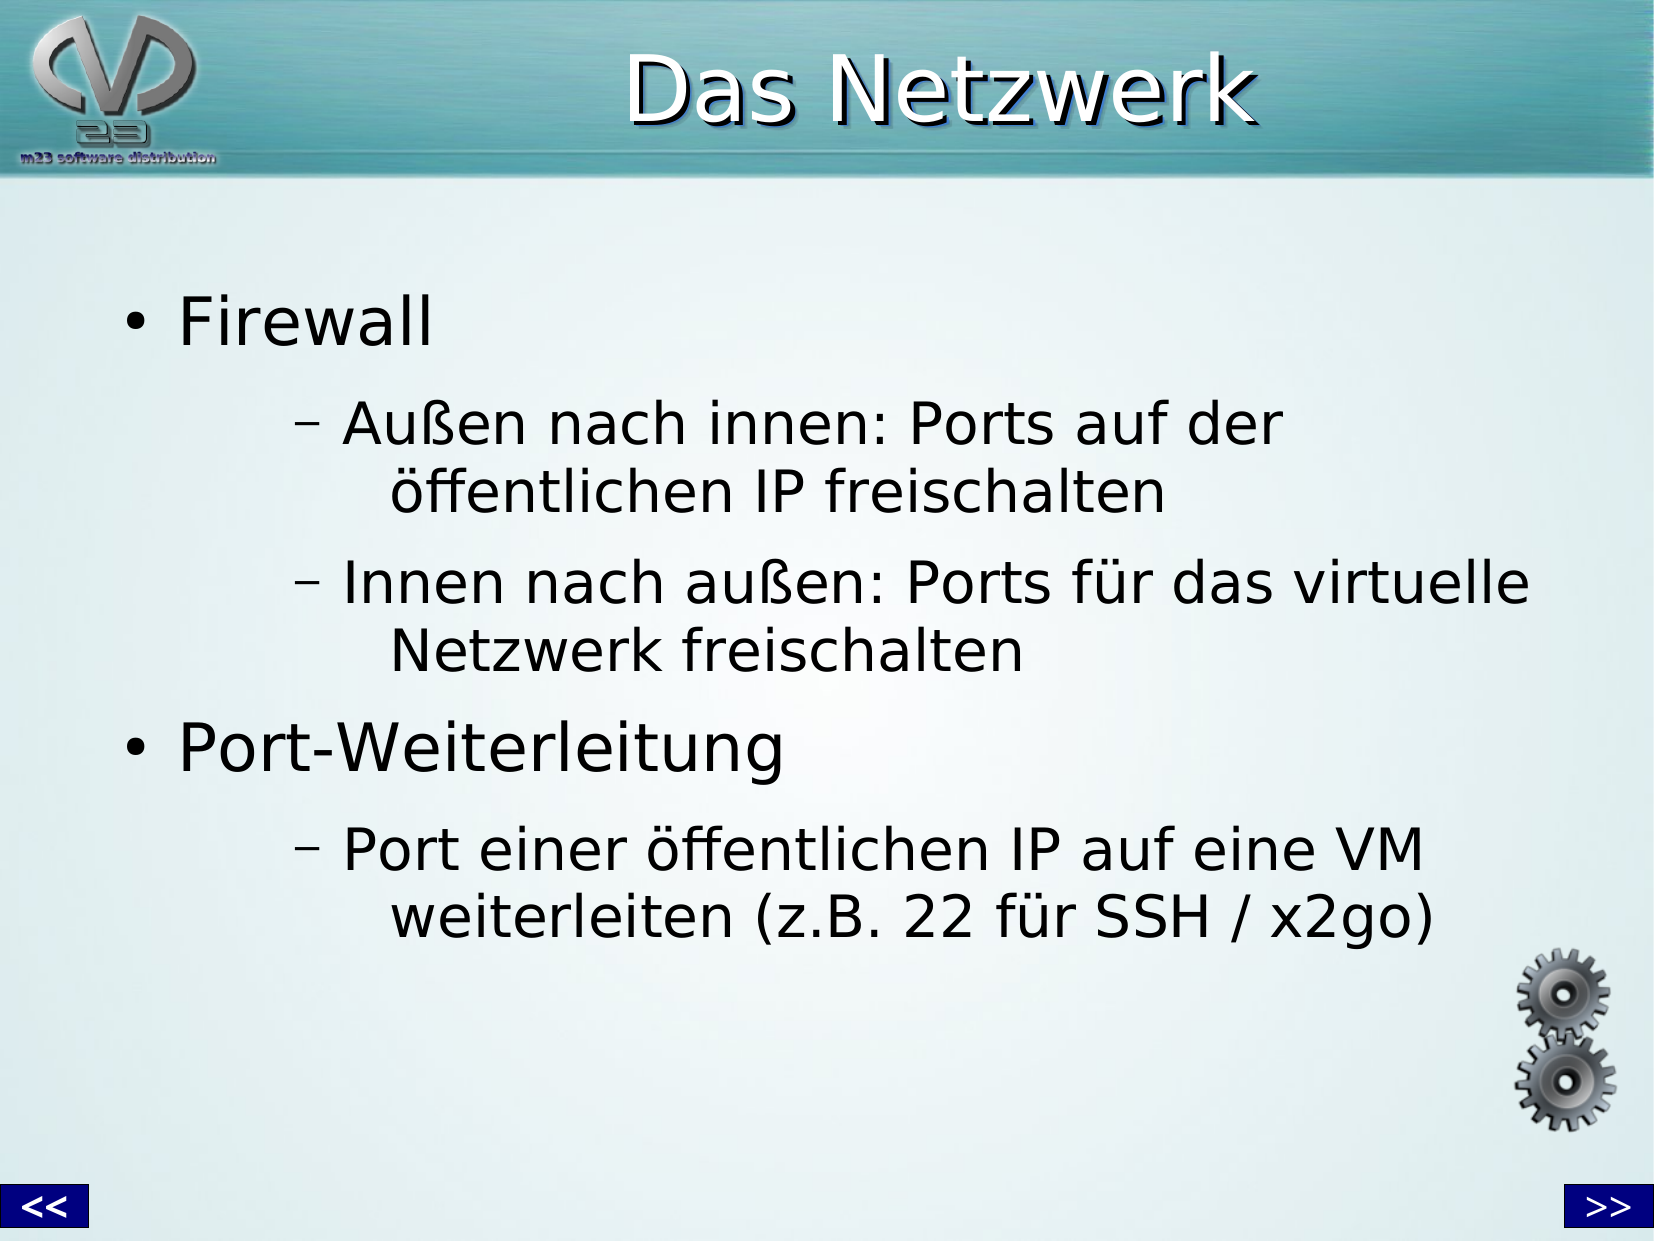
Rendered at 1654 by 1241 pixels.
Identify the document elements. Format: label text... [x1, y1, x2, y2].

title Das Netzwerk [224, 2, 1654, 178]
picture [0, 0, 1654, 1241]
list Firewall Außen nach innen: Ports auf der öffentlichen IP freischalten Innen nach außen: Ports für das virtuelle Netzwerk freischalten Port-Weiterleitung Port einer öffentlichen IP auf eine VM weiterleiten (z.B. 22 für SSH / x2go) [106, 283, 1571, 1146]
